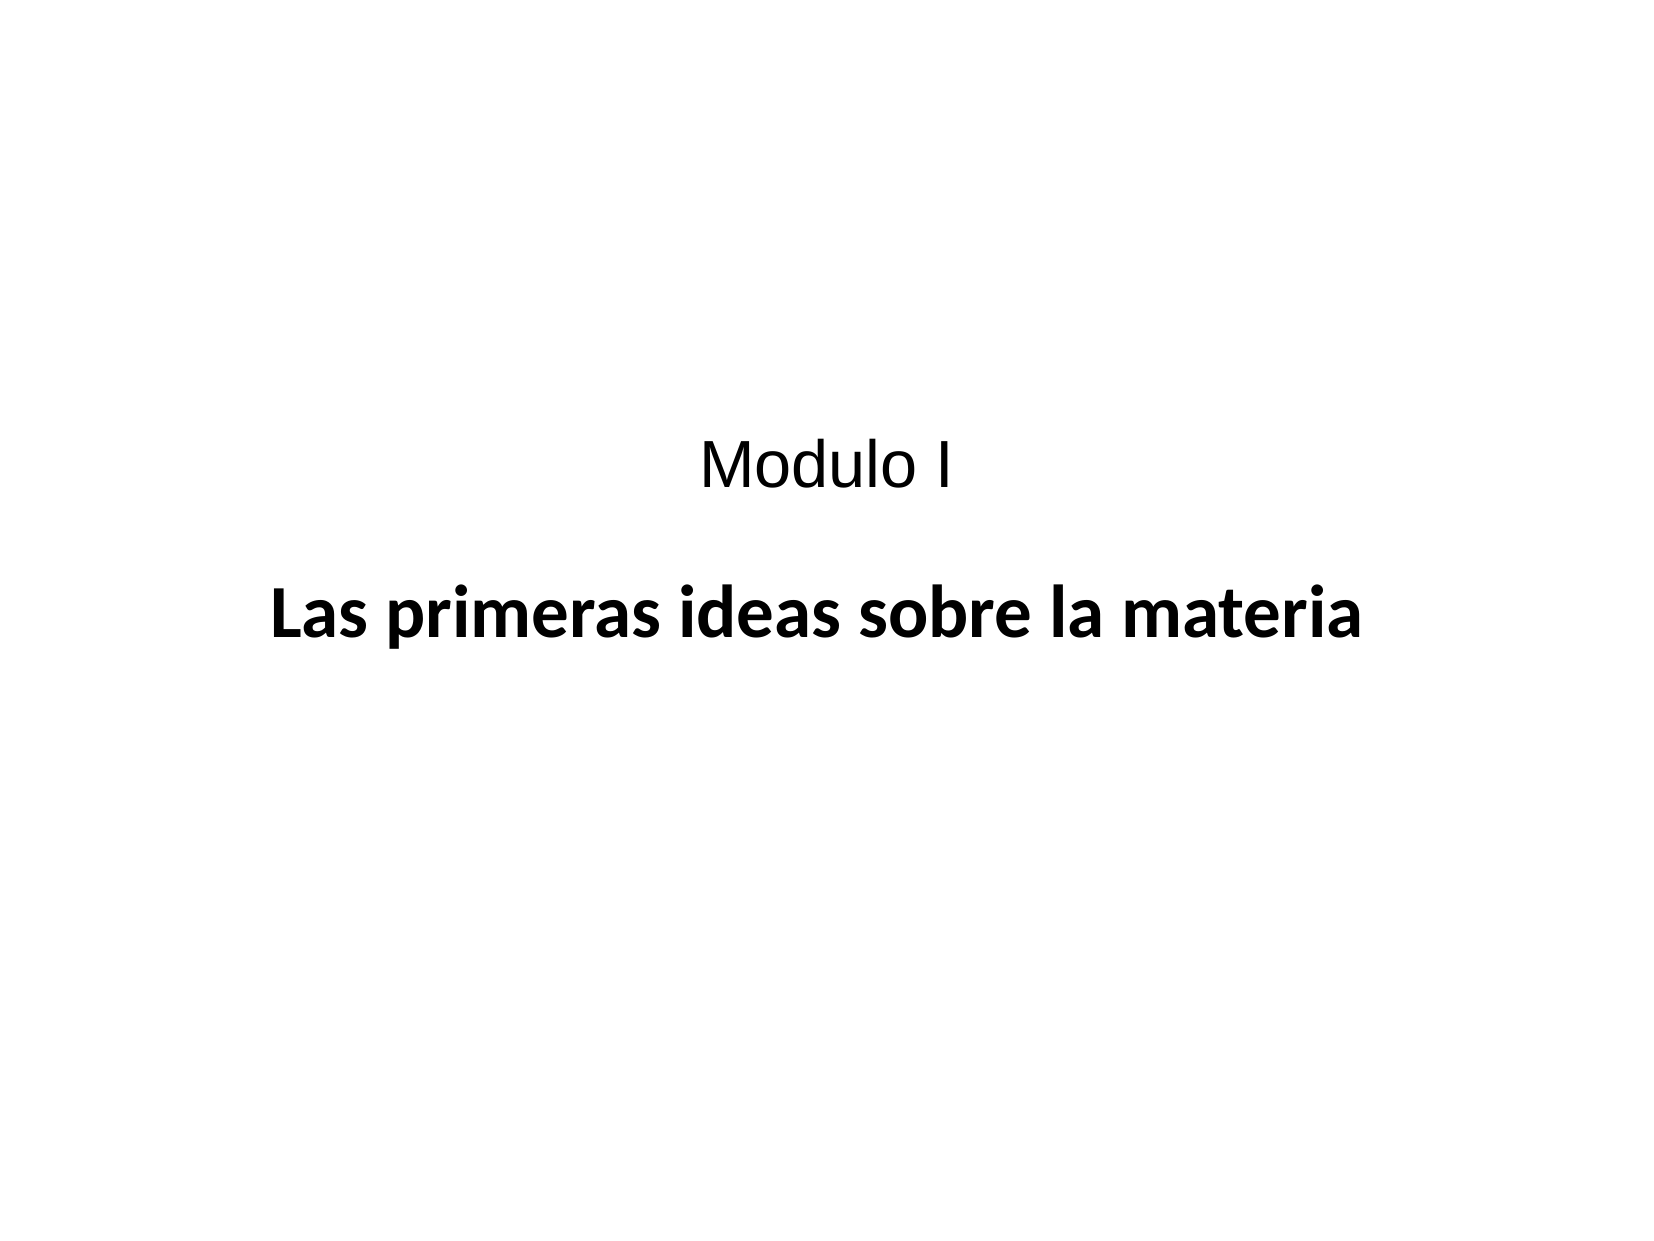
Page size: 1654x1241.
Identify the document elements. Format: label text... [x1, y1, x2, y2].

text_box Modulo I Las primeras ideas sobre la materia [82, 56, 1571, 1102]
